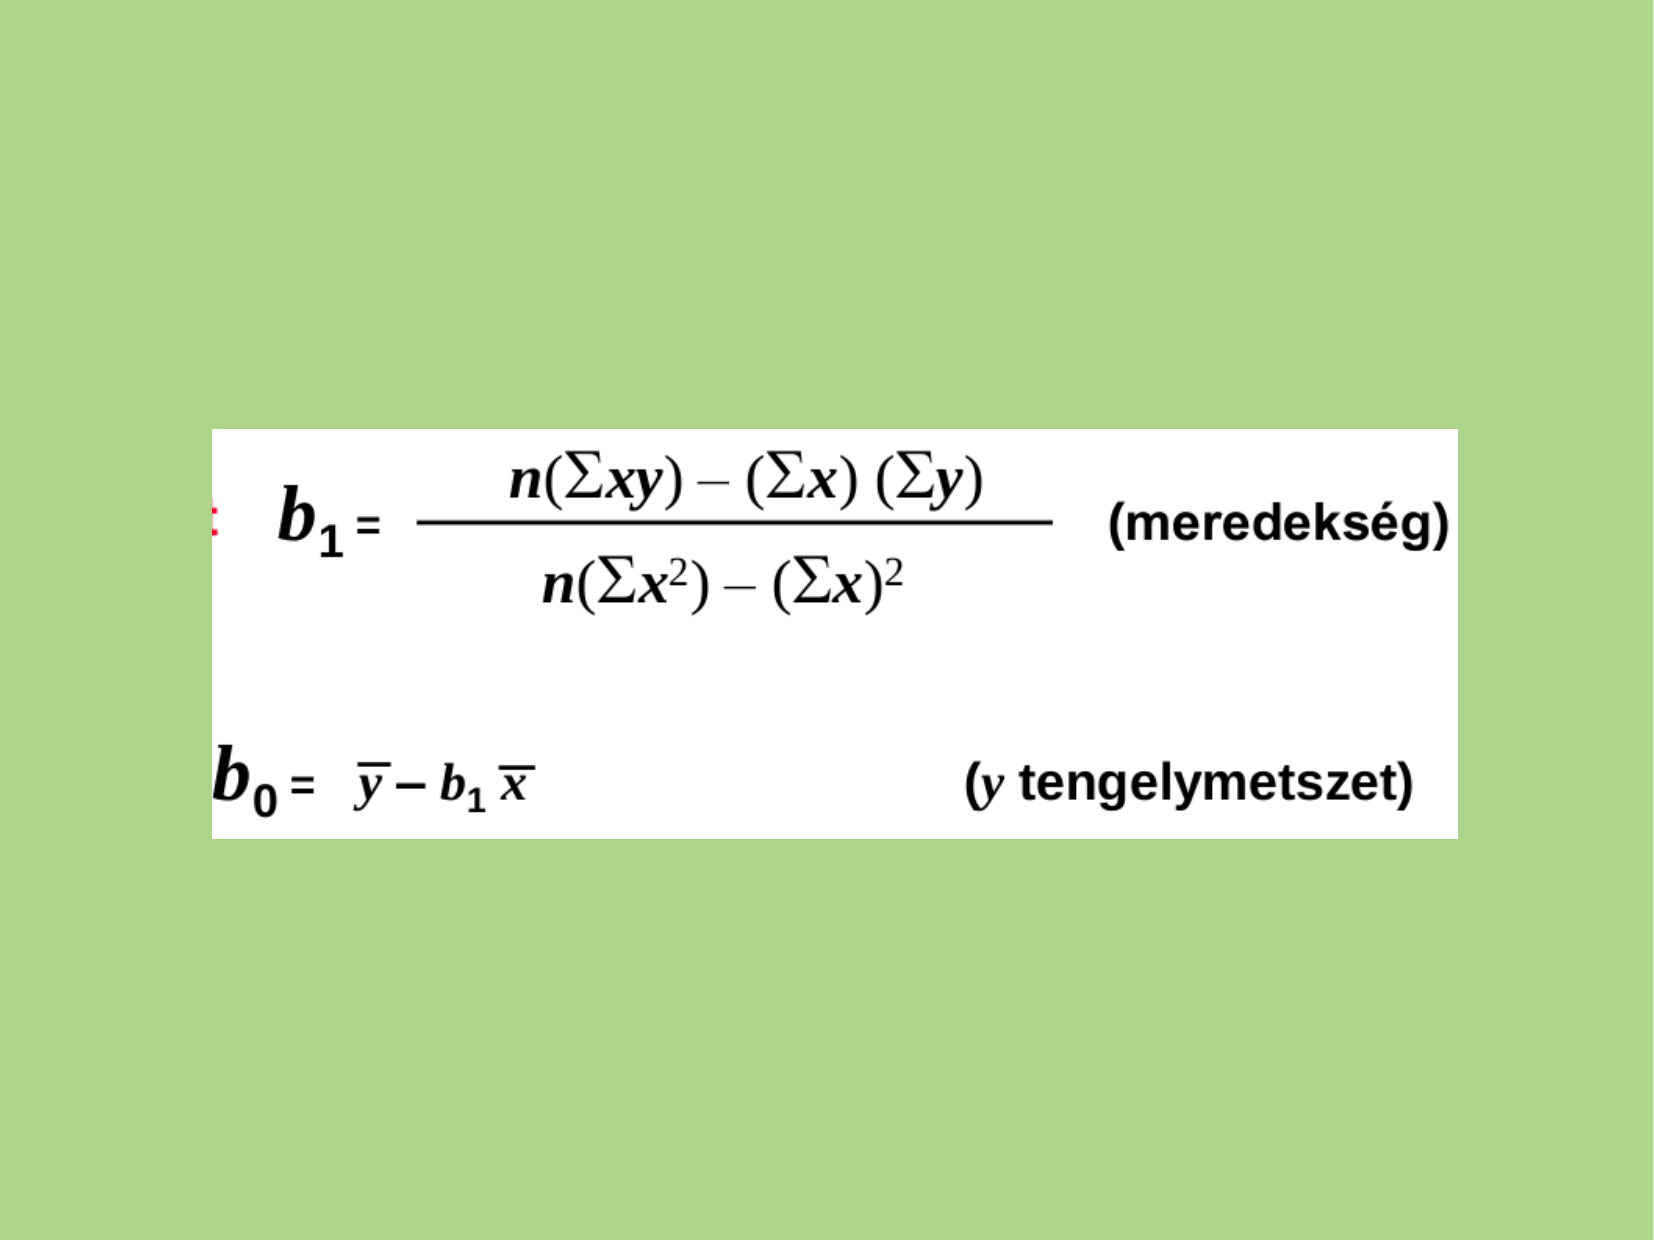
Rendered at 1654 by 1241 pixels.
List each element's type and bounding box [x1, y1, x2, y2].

picture [212, 429, 1458, 839]
